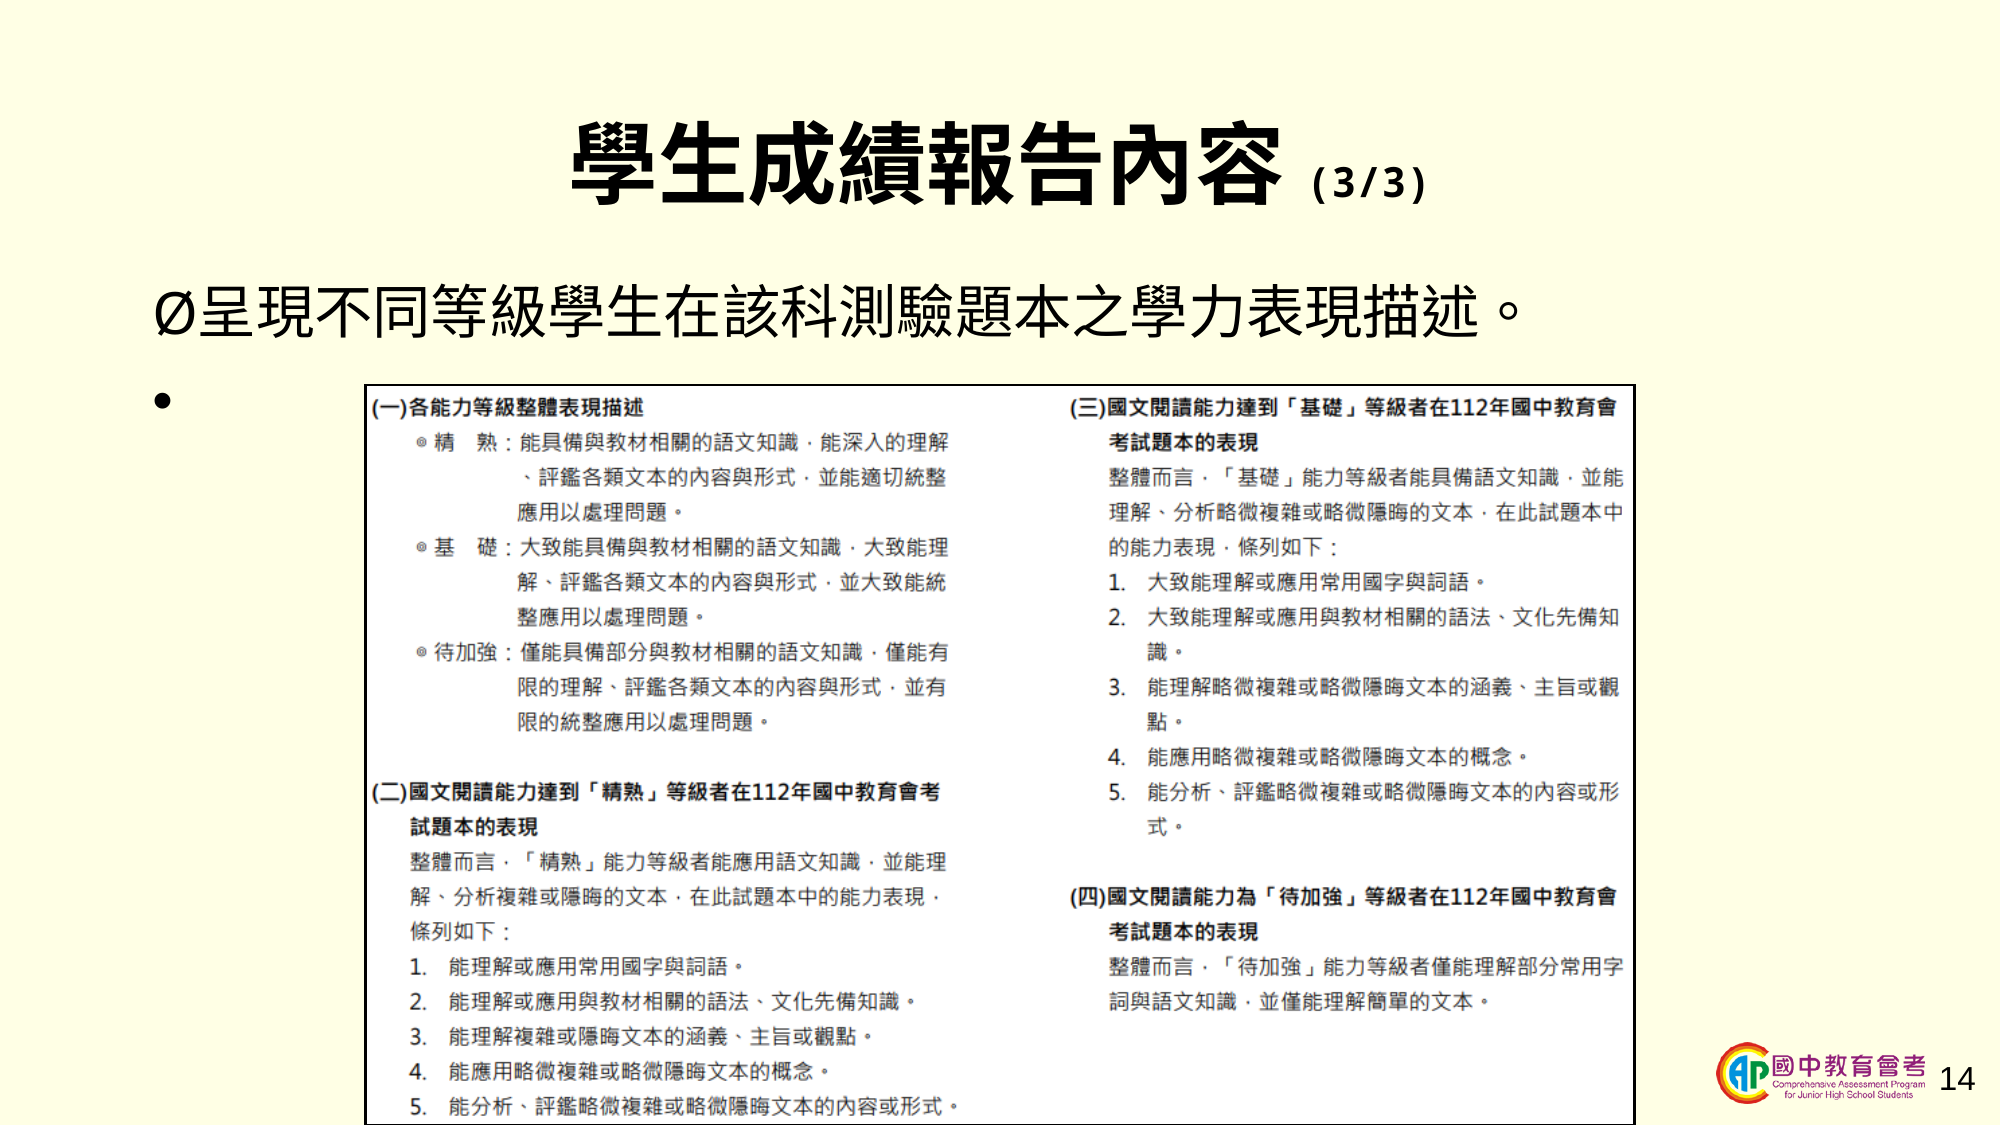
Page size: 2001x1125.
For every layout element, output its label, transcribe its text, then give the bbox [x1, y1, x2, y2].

list 呈現不同等級學生在該科測驗題本之學力表現描述。 [137, 276, 1863, 991]
text_box 14 [1923, 1047, 2000, 1108]
picture [366, 386, 1634, 1124]
title 學生成績報告內容(3/3) [137, 59, 1863, 276]
